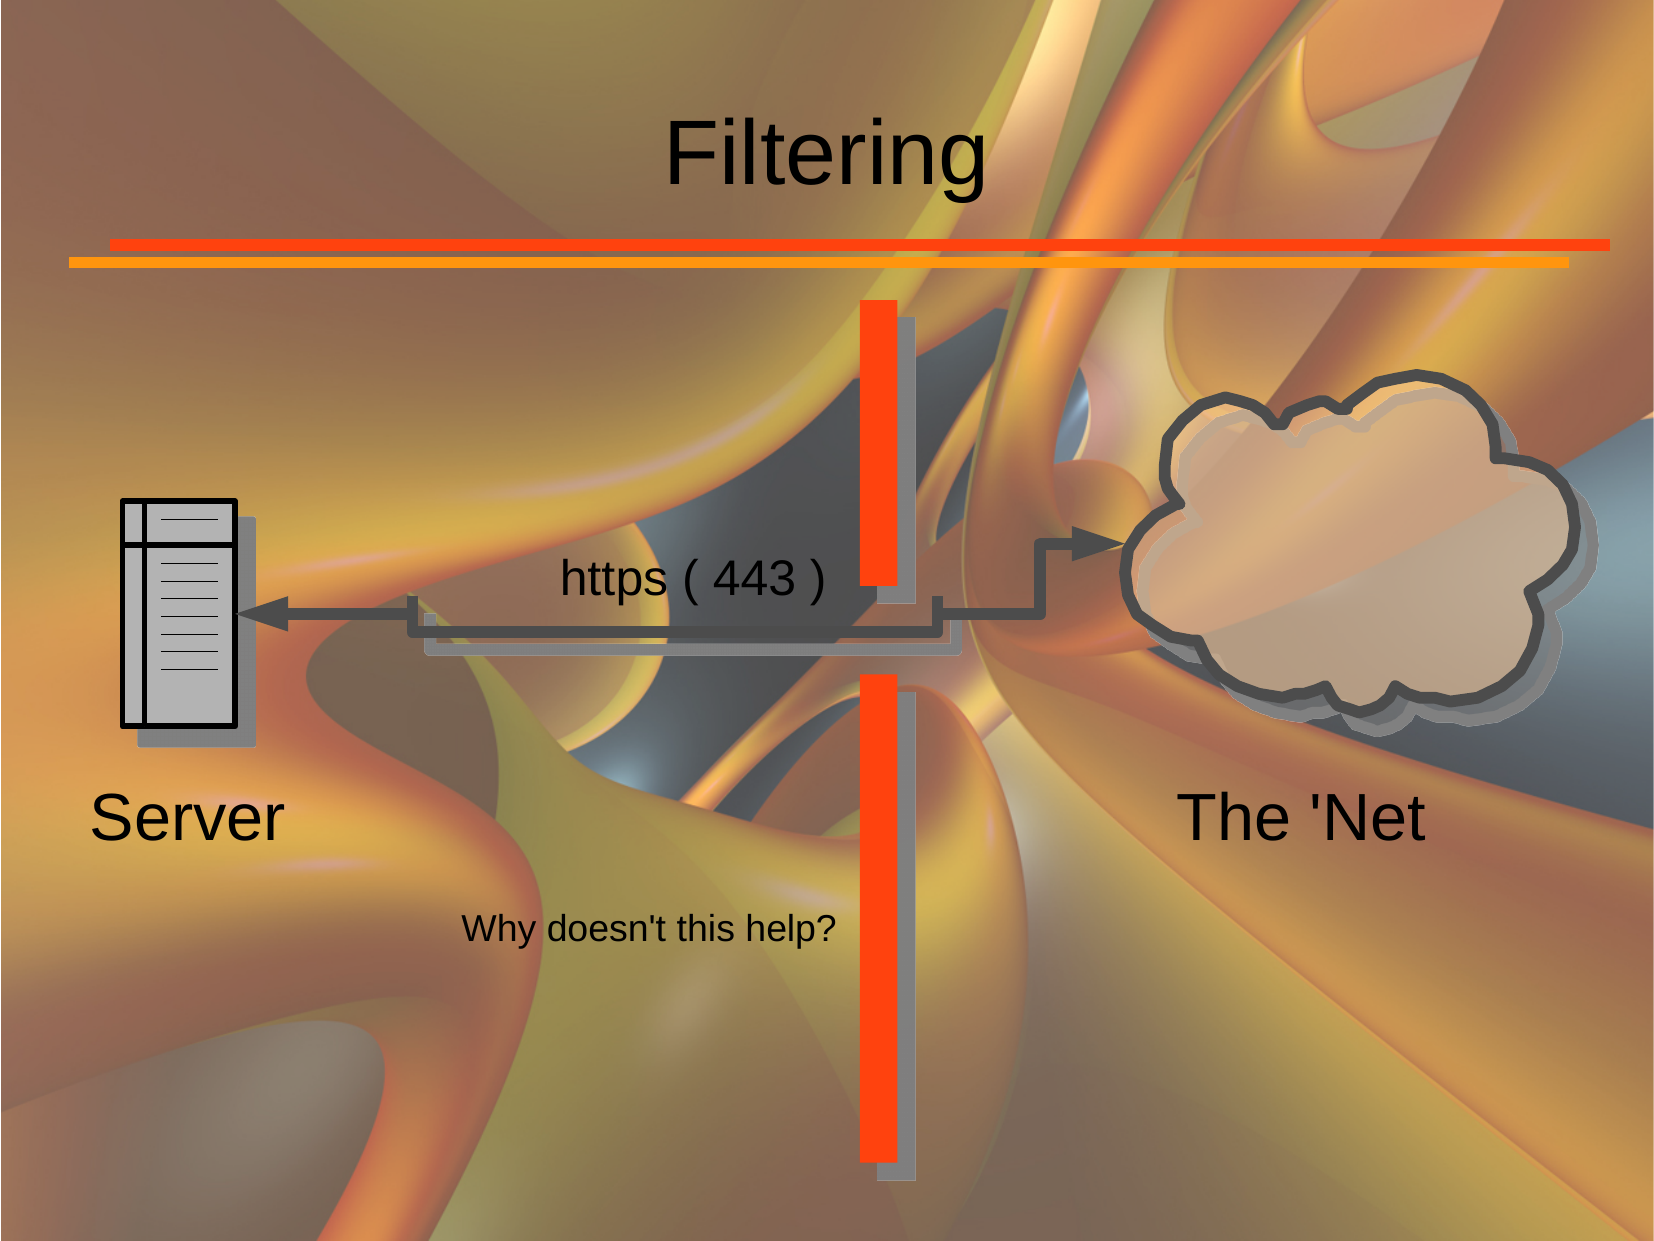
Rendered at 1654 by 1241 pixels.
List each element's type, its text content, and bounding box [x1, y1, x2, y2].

text_box [859, 300, 898, 586]
text_box [859, 674, 898, 1163]
text_box The 'Net [1161, 772, 1442, 871]
text_box https ( 443 ) [545, 542, 842, 620]
title Filtering [82, 49, 1571, 257]
text_box Why doesn't this help? [446, 900, 852, 962]
text_box Server [75, 772, 302, 871]
text_box [122, 501, 236, 727]
text_box [1125, 374, 1576, 713]
